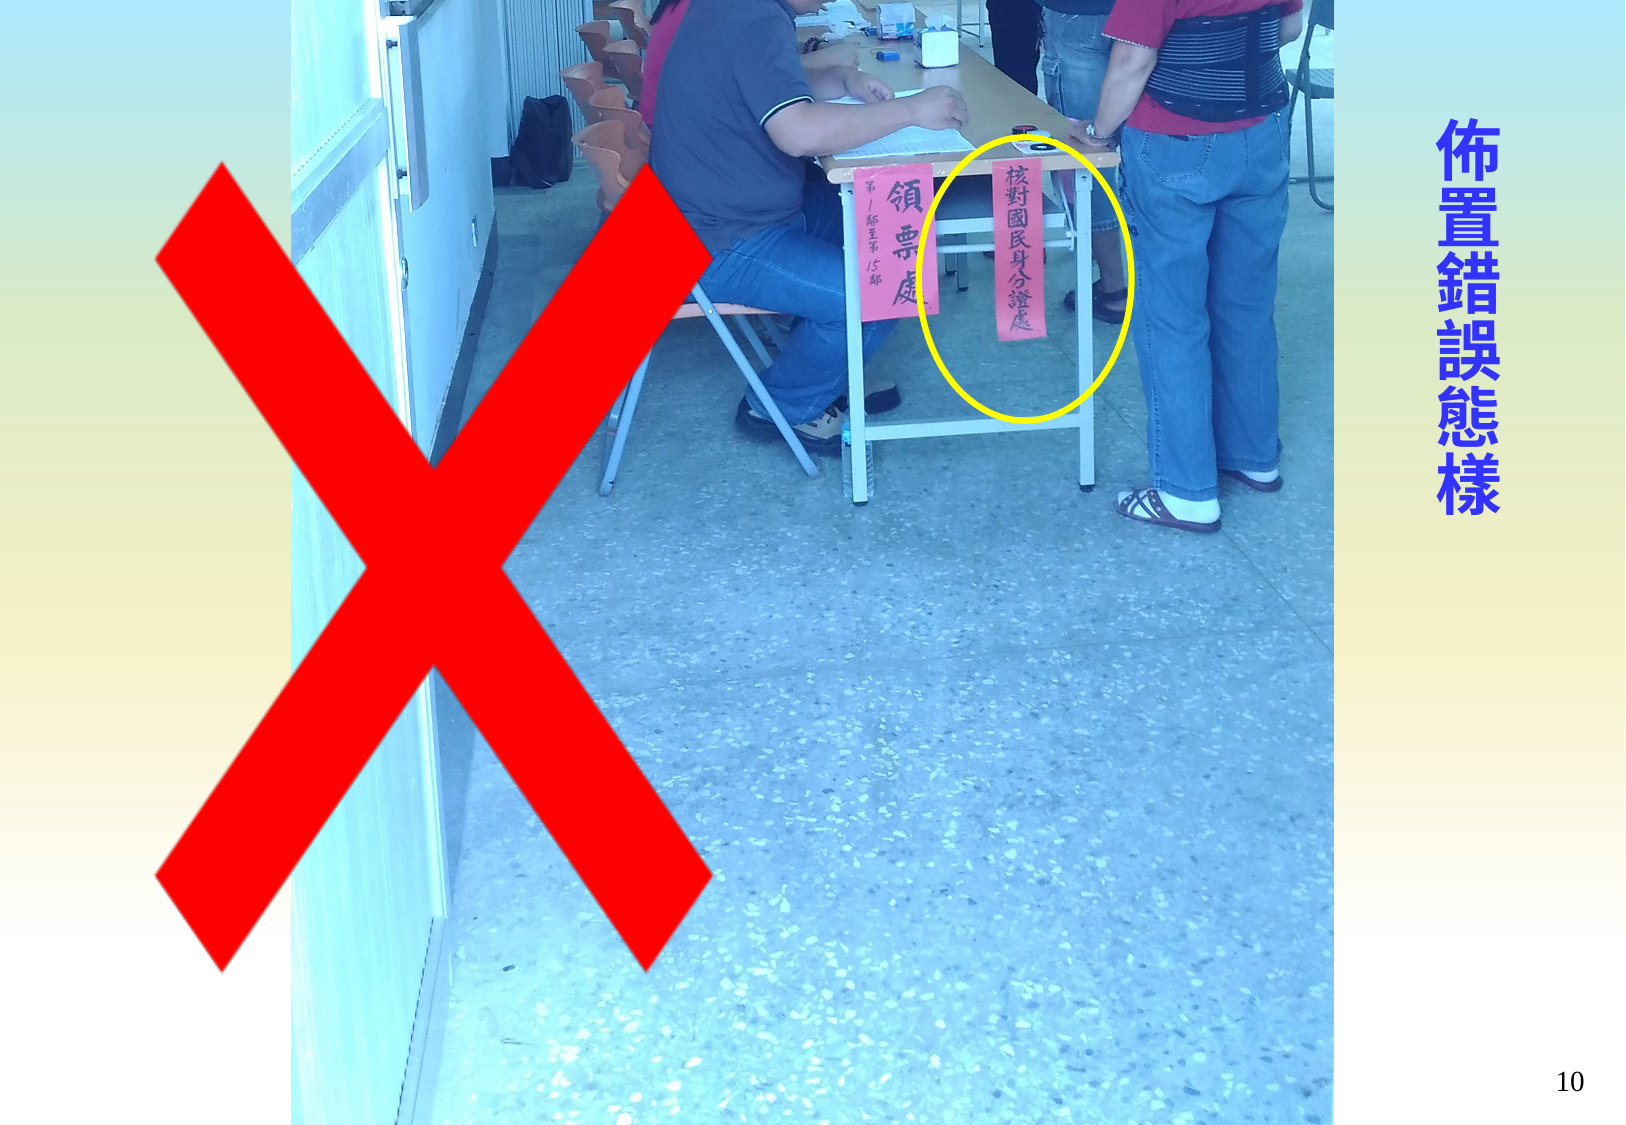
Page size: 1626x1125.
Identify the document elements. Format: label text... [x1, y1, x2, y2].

picture [0, 0, 1626, 1125]
text_box 10 [1261, 1054, 1601, 1118]
text_box 佈置錯誤態樣 [1404, 101, 1514, 658]
